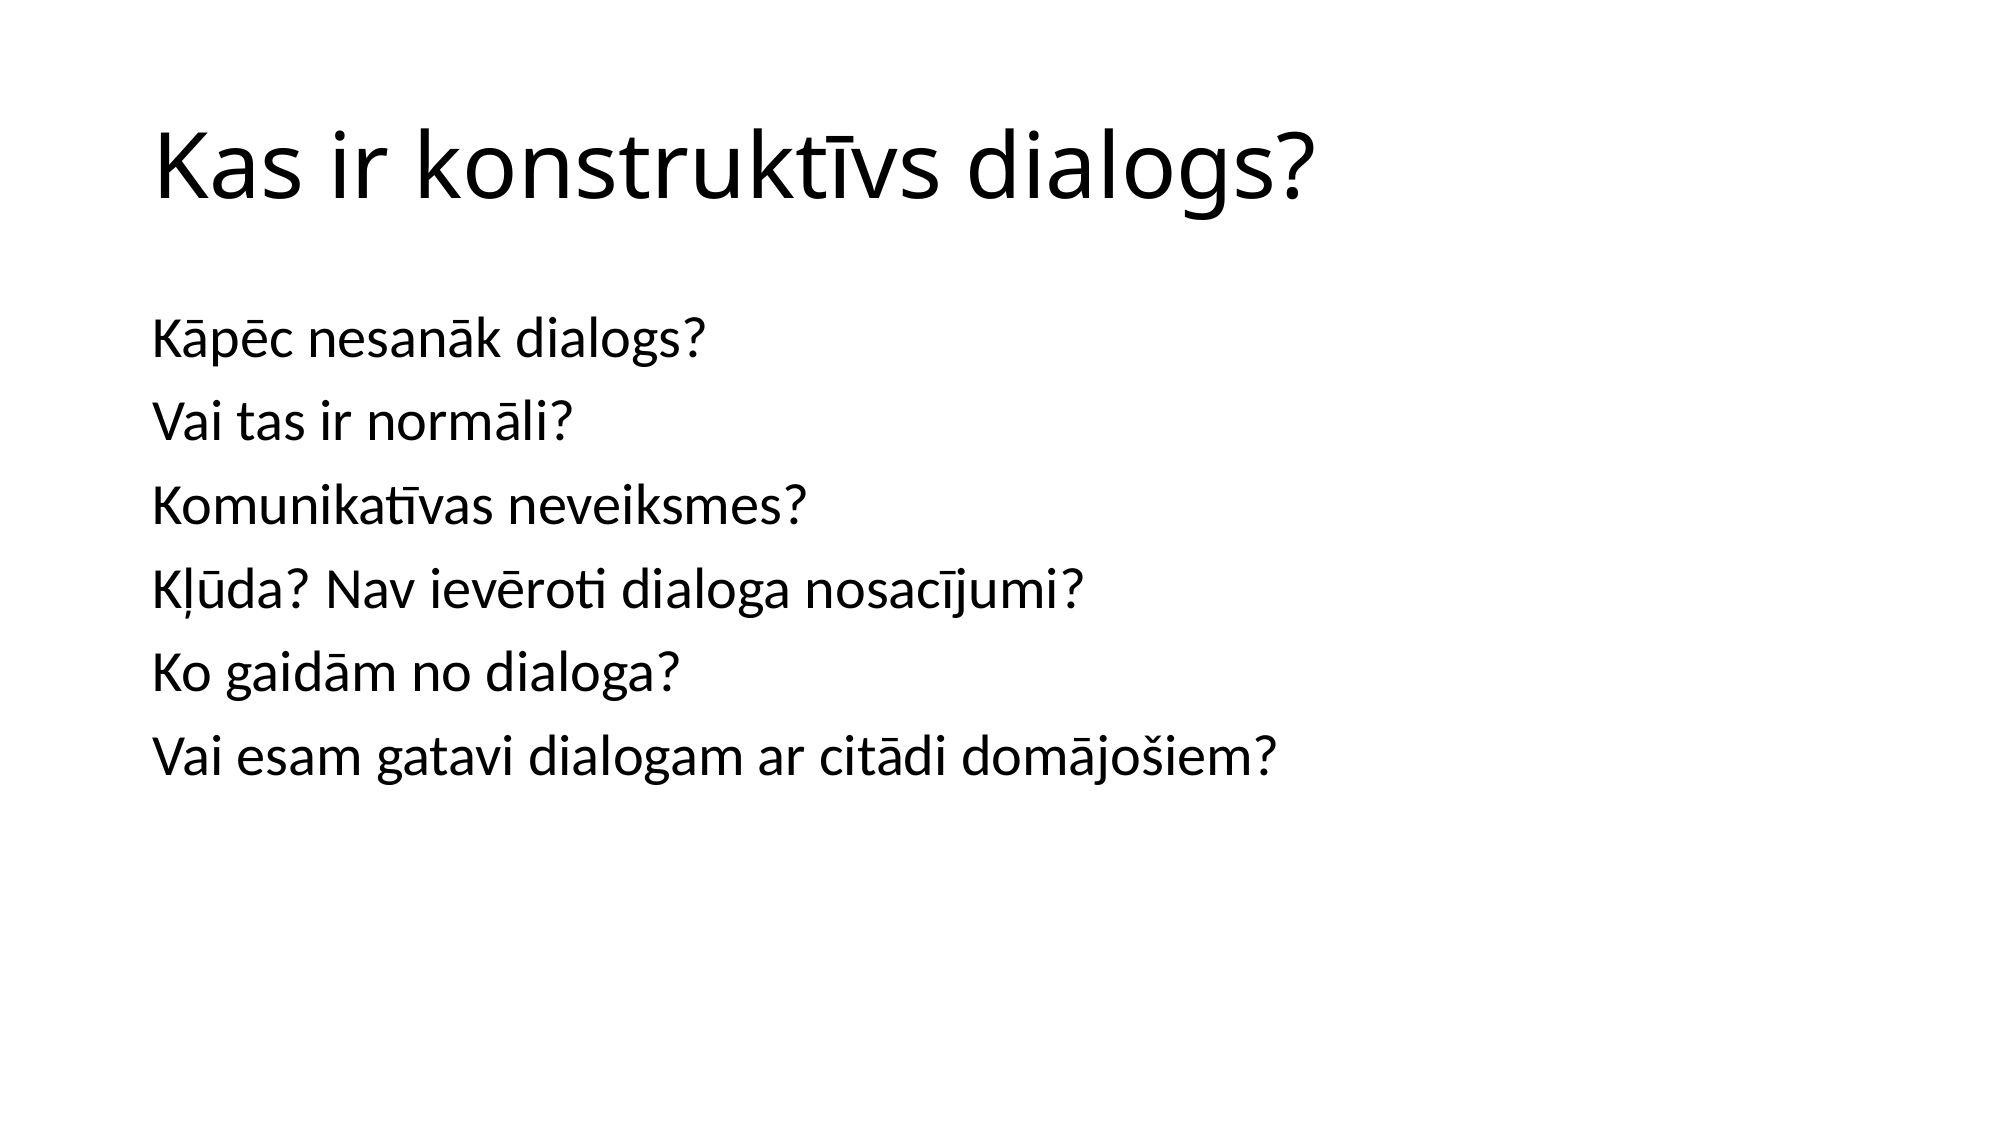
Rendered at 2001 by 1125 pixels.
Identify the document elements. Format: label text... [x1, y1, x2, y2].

list Kāpēc nesanāk dialogs? Vai tas ir normāli? Komunikatīvas neveiksmes? Kļūda? Nav ievēroti dialoga nosacījumi? Ko gaidām no dialoga? Vai esam gatavi dialogam ar citādi domājošiem? [137, 299, 1863, 1014]
title Kas ir konstruktīvs dialogs? [137, 59, 1863, 278]
